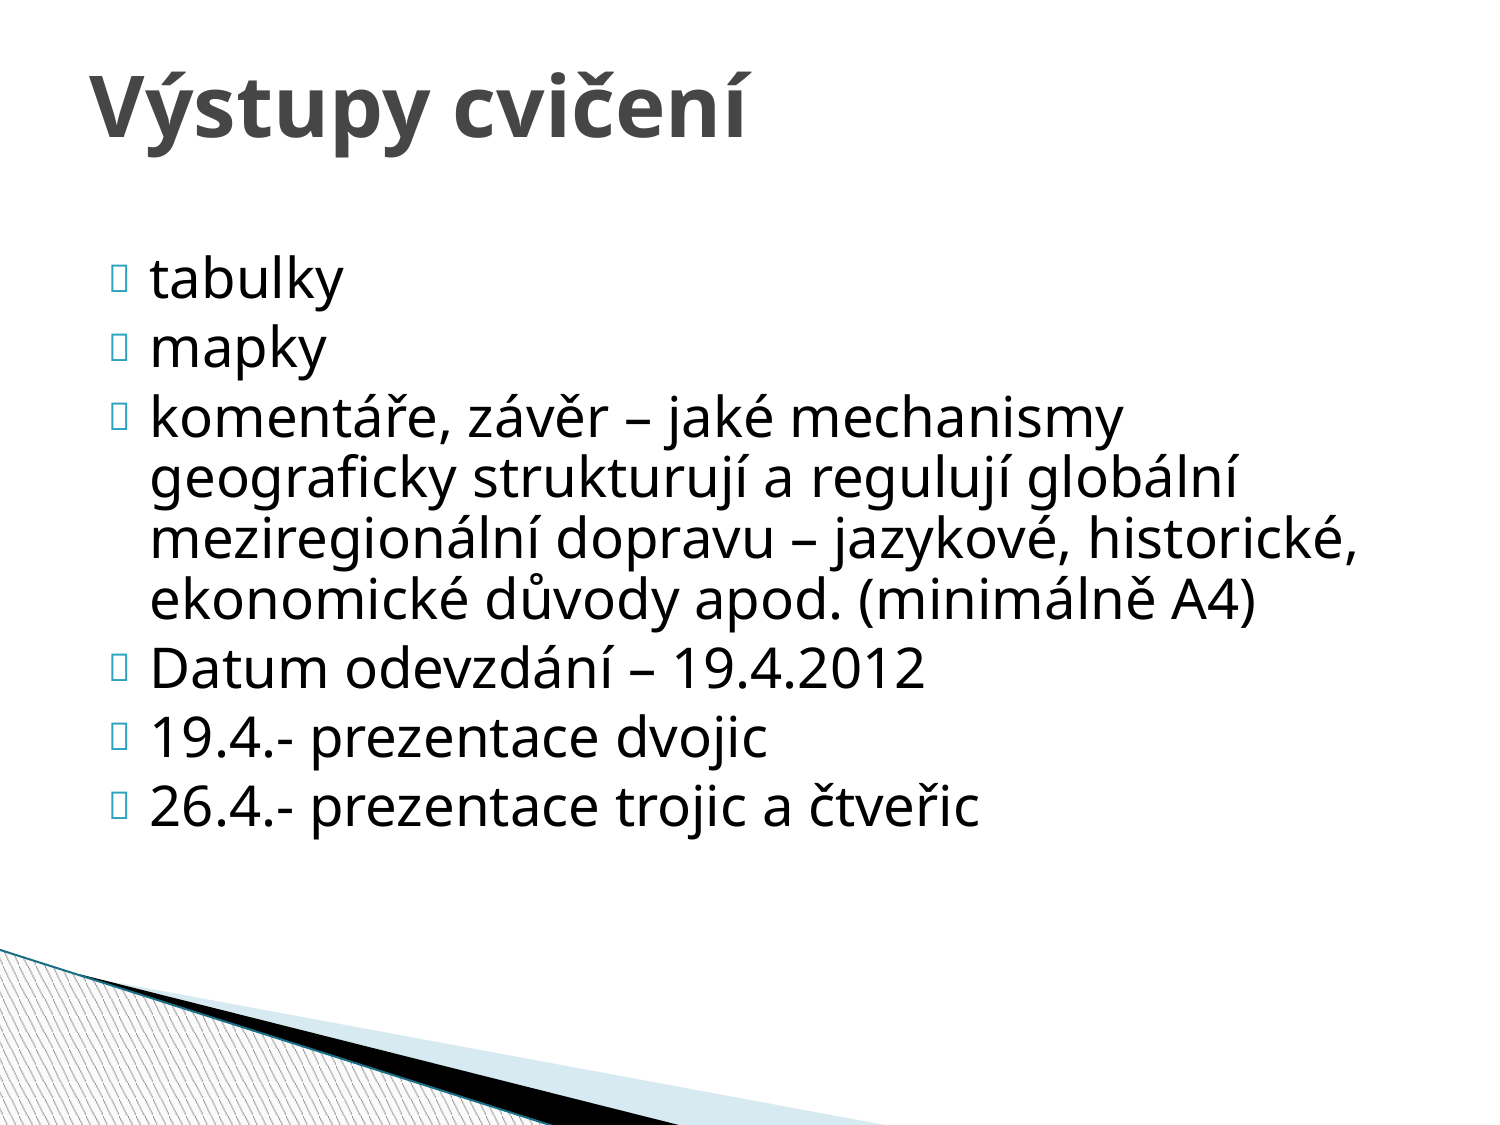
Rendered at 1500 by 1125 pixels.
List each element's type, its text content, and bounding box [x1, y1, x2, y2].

picture [0, 952, 543, 1125]
list tabulky mapky komentáře, závěr – jaké mechanismy geograficky strukturují a regulují globální meziregionální dopravu – jazykové, historické, ekonomické důvody apod. (minimálně A4) Datum odevzdání – 19.4.2012 19.4.- prezentace dvojic 26.4.- prezentace trojic a čtveřic [75, 243, 1425, 986]
title Výstupy cvičení [75, 45, 1425, 233]
